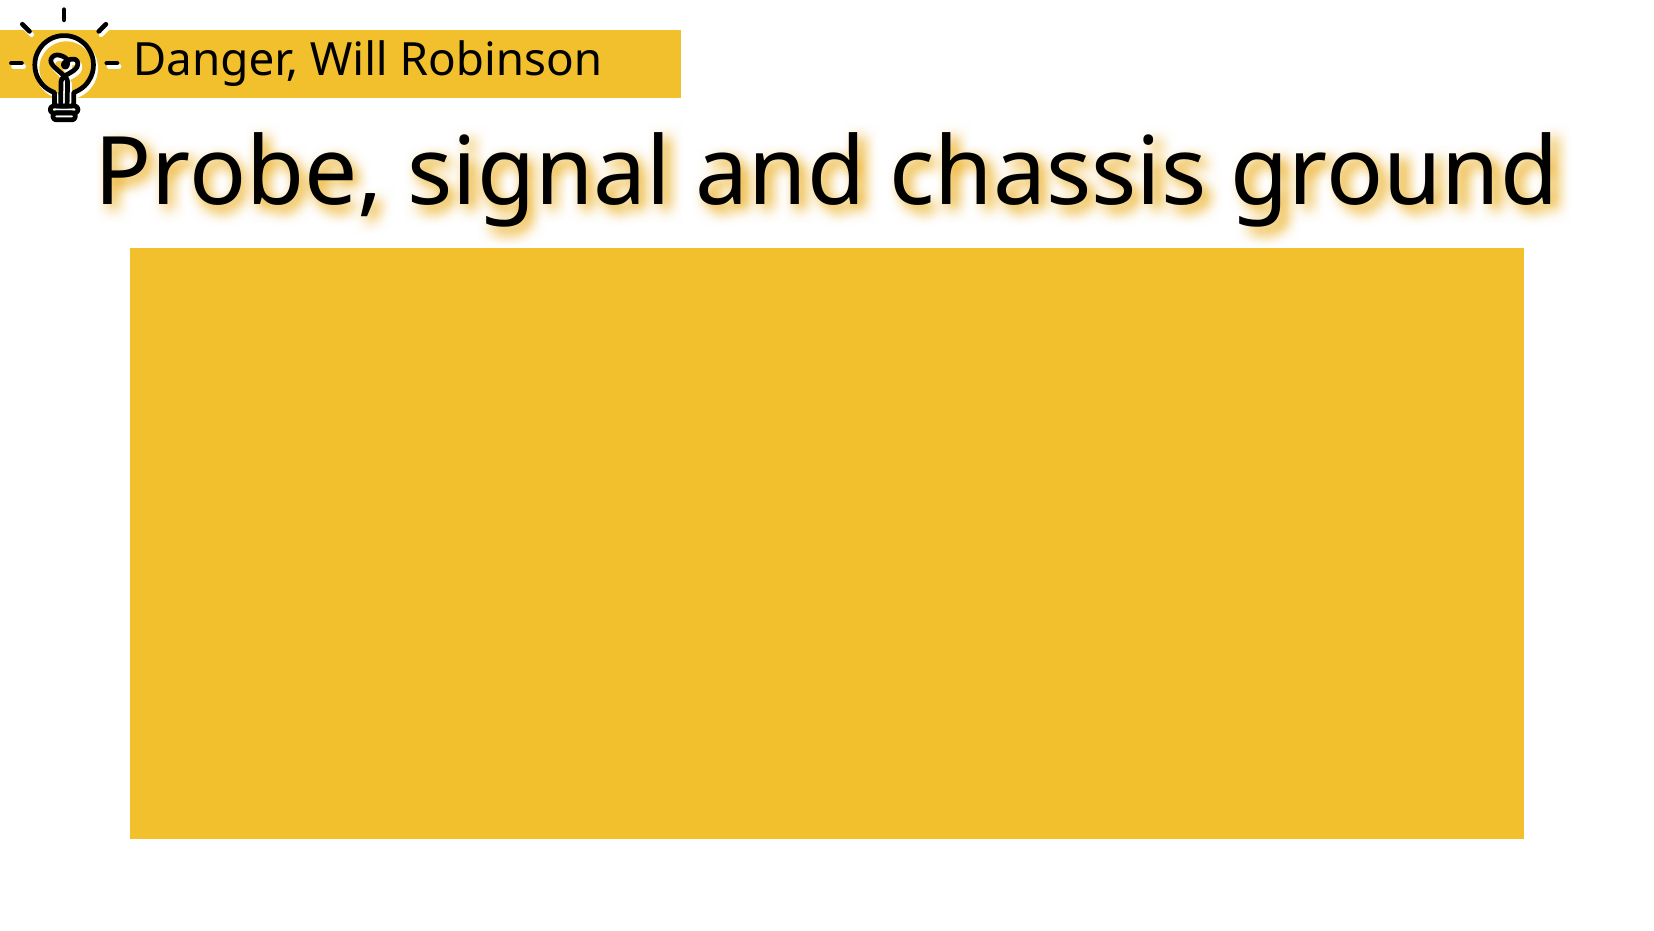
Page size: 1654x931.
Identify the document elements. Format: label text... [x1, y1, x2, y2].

text_box [637, 248, 988, 870]
title Probe, signal and chassis ground [82, 88, 1571, 249]
subtitle Danger, Will Robinson [132, 17, 677, 97]
